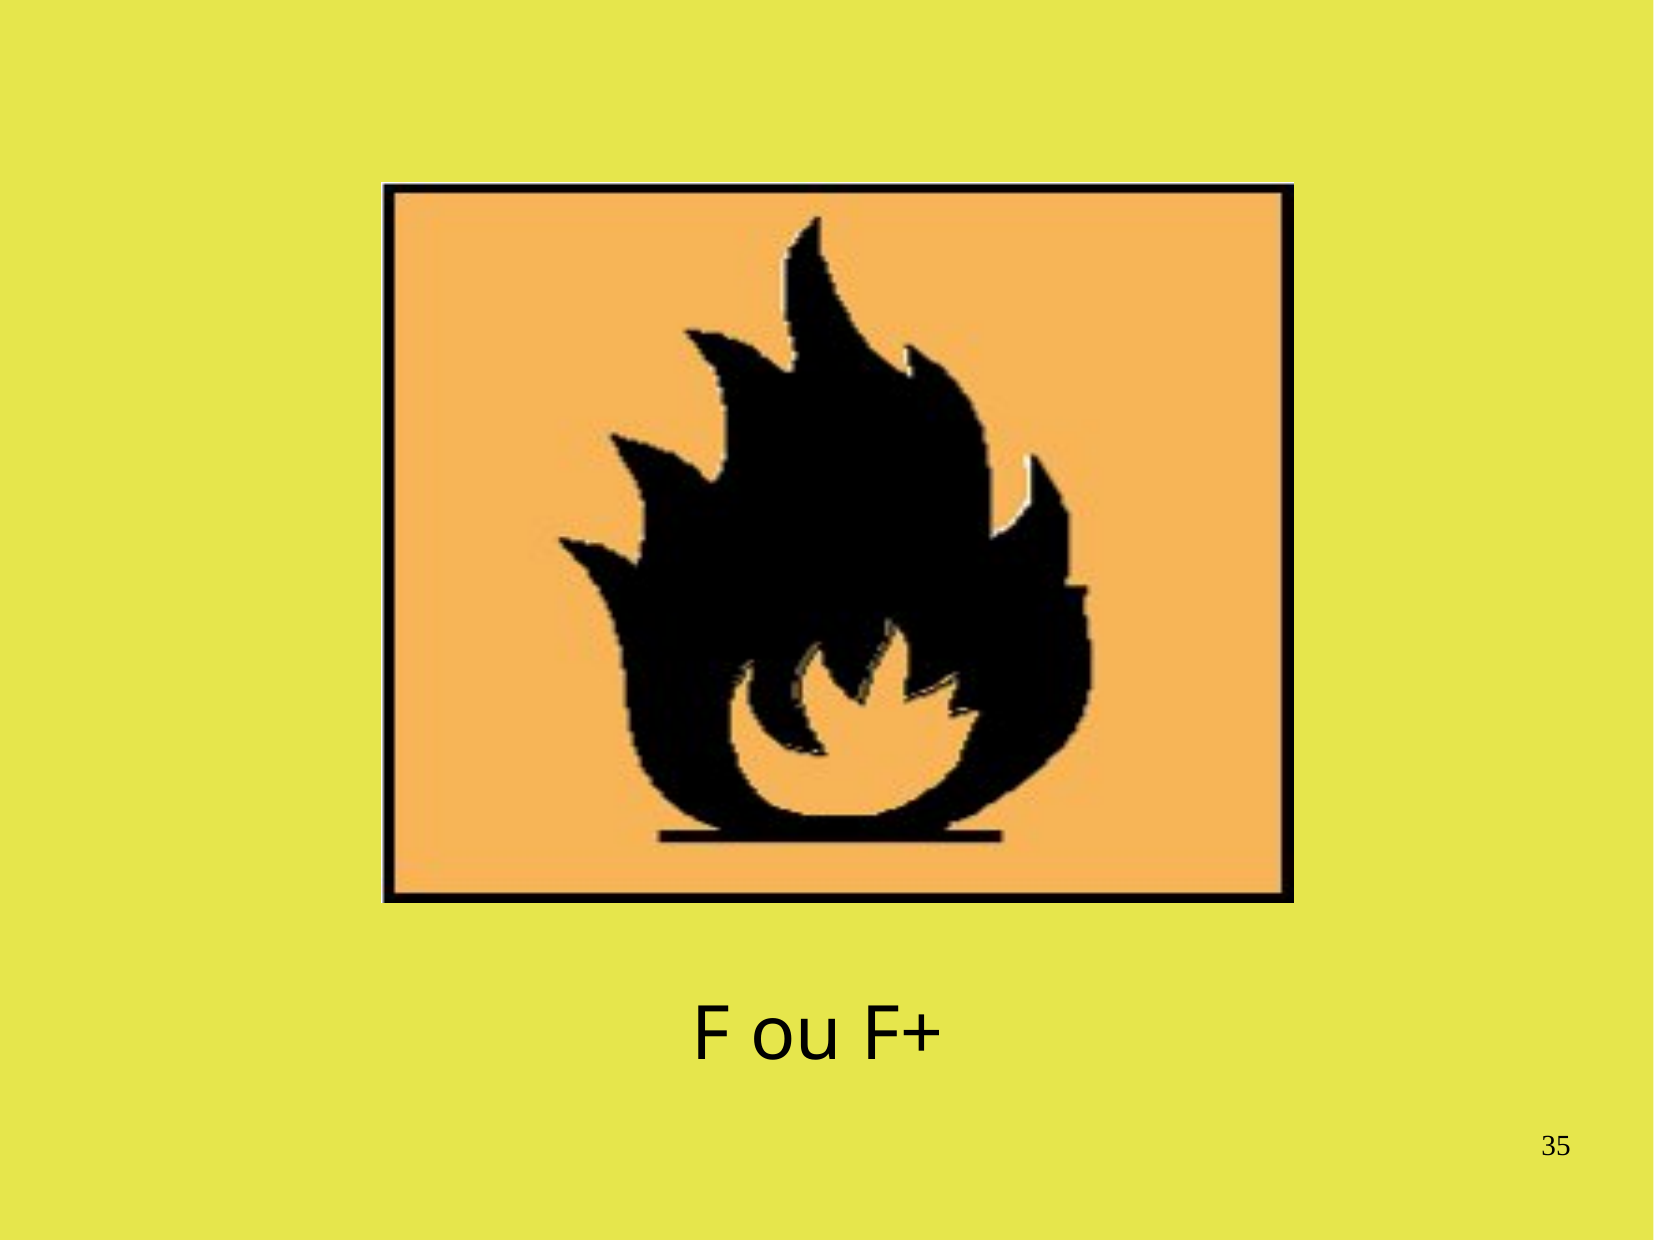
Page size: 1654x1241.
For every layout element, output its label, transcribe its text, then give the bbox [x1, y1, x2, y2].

text_box F ou F+ [677, 972, 981, 1092]
picture [381, 182, 1294, 903]
